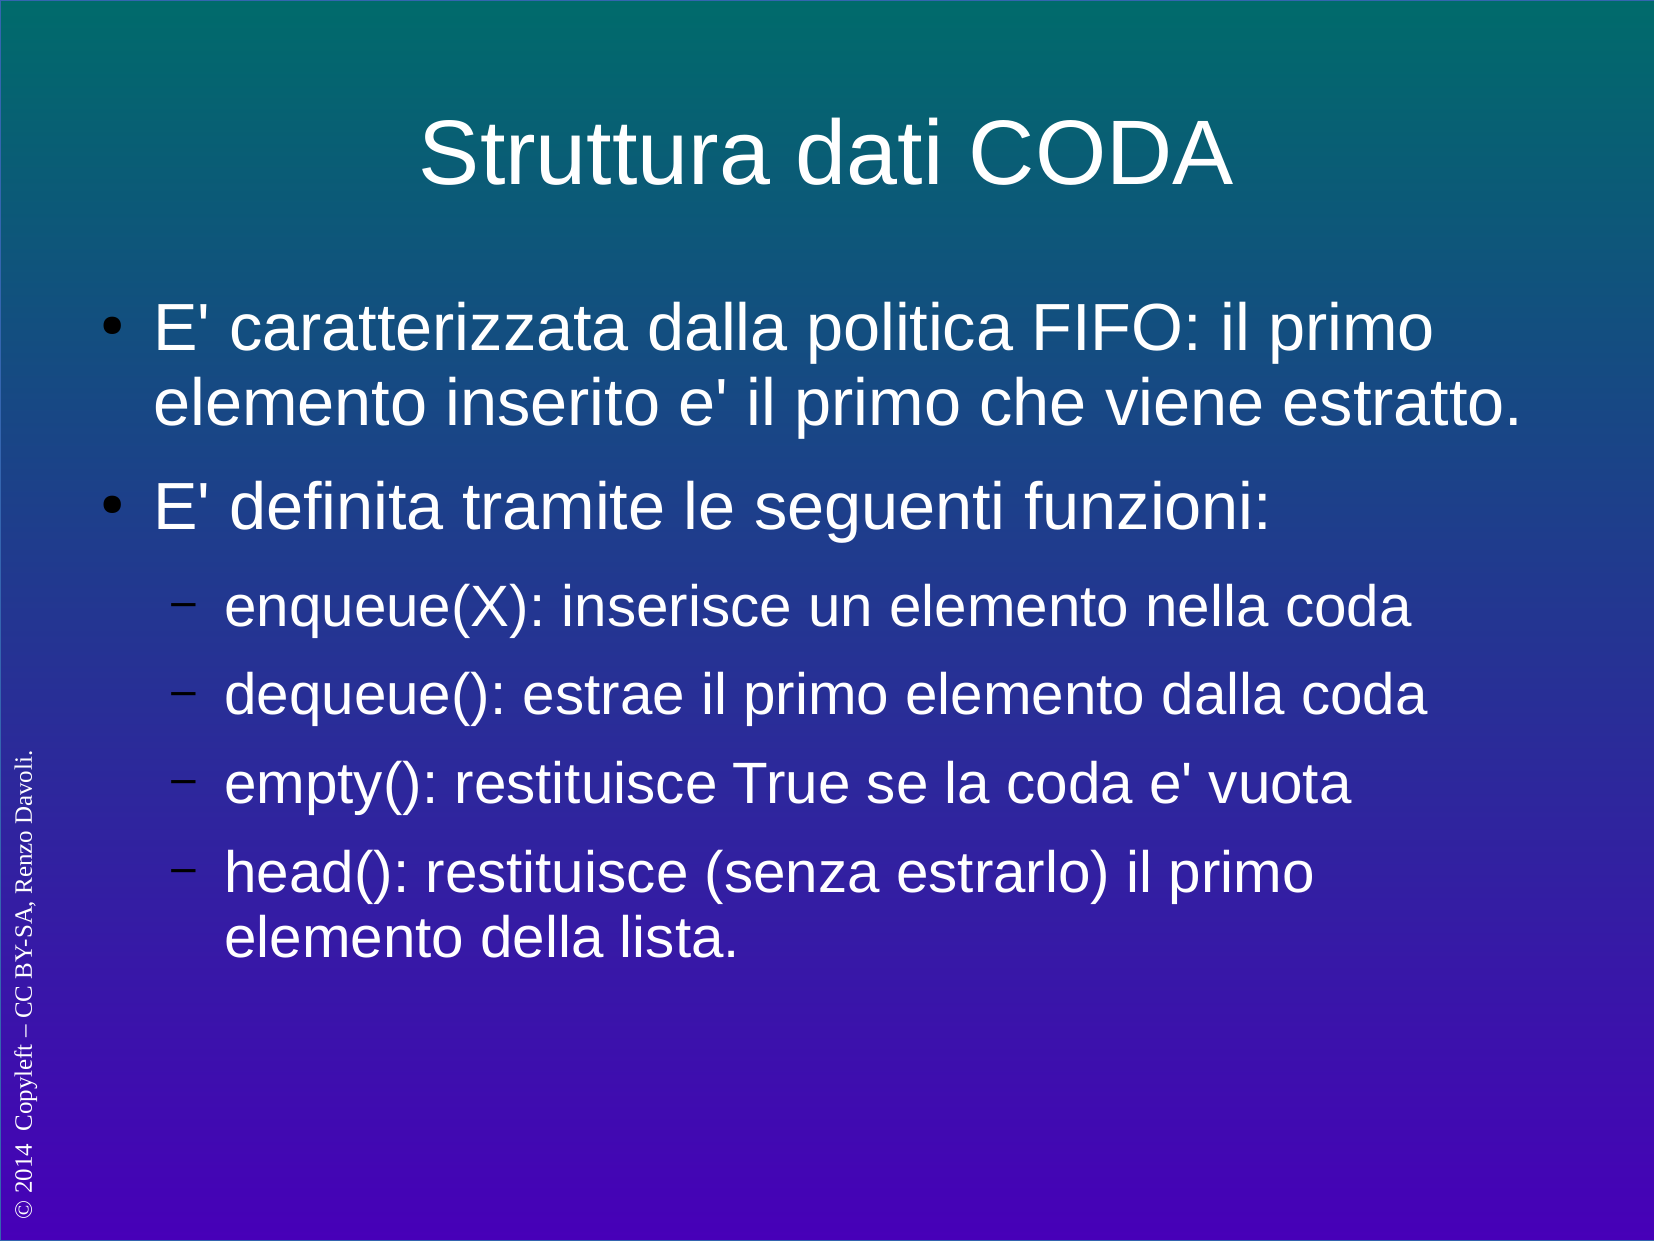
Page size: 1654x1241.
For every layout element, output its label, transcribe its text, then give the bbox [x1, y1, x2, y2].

list E' caratterizzata dalla politica FIFO: il primo elemento inserito e' il primo che viene estratto. E' definita tramite le seguenti funzioni: enqueue(X): inserisce un elemento nella coda dequeue(): estrae il primo elemento dalla coda empty(): restituisce True se la coda e' vuota head(): restituisce (senza estrarlo) il primo elemento della lista. [82, 290, 1571, 1010]
title Struttura dati CODA [82, 49, 1571, 257]
